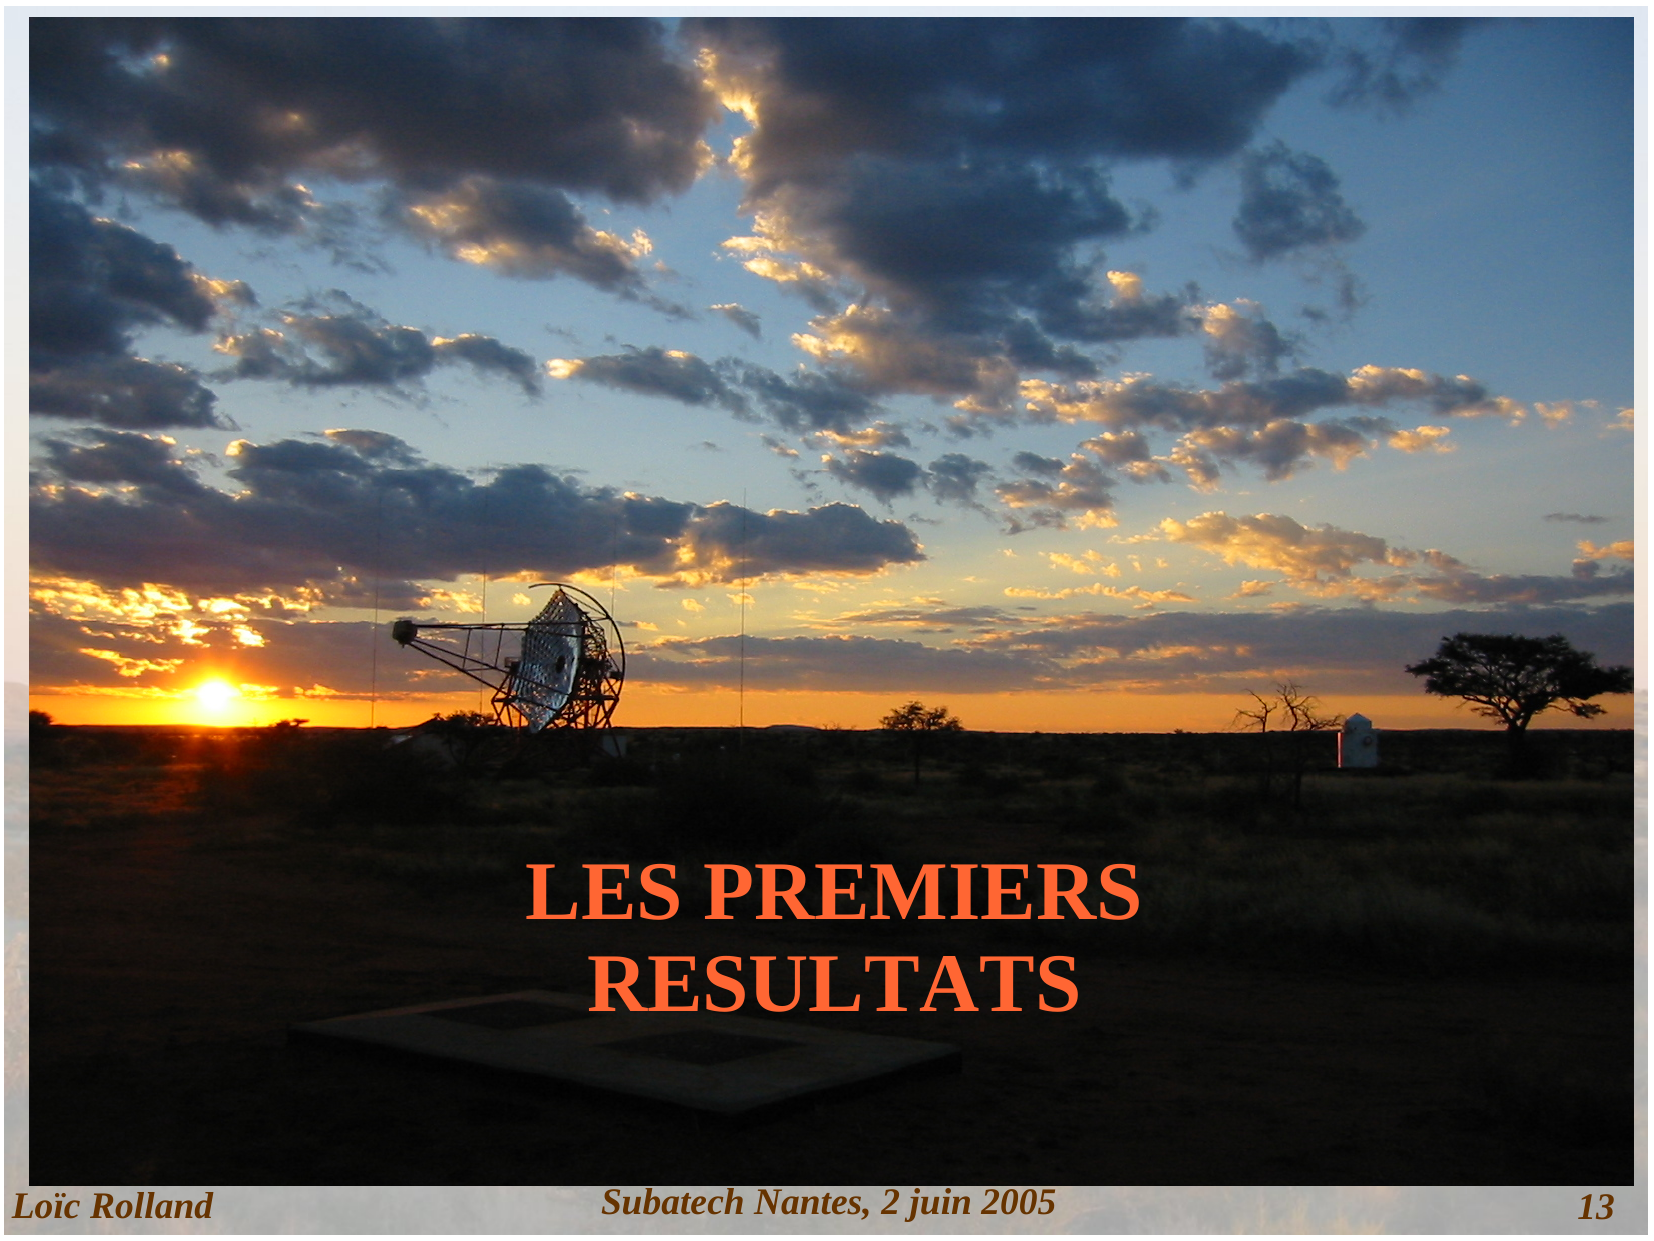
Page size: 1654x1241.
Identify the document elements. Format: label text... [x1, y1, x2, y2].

title LES PREMIERS RESULTATS [488, 812, 1181, 1063]
picture [4, 6, 1648, 1235]
